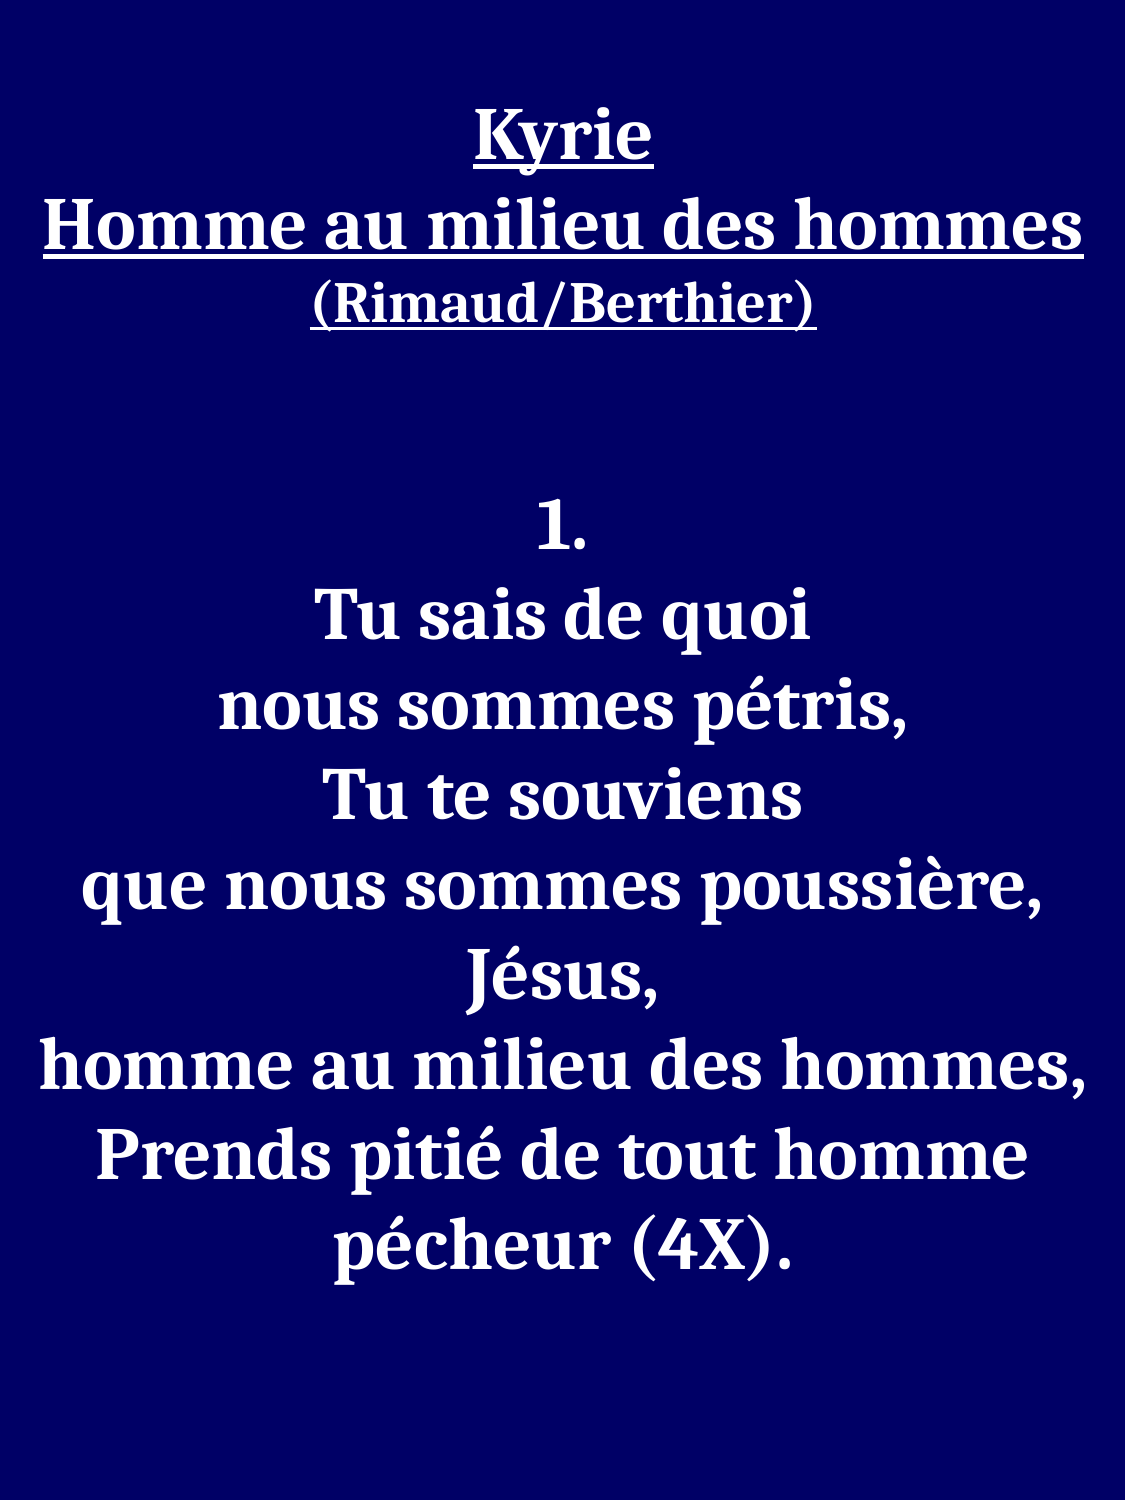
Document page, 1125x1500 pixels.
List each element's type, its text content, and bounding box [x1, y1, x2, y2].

text_box Kyrie Homme au milieu des hommes (Rimaud/Berthier) 1. Tu sais de quoi nous sommes pétris, Tu te souviens que nous sommes poussière, Jésus, homme au milieu des hommes, Prends pitié de tout homme pécheur (4X). [0, 76, 1125, 1393]
